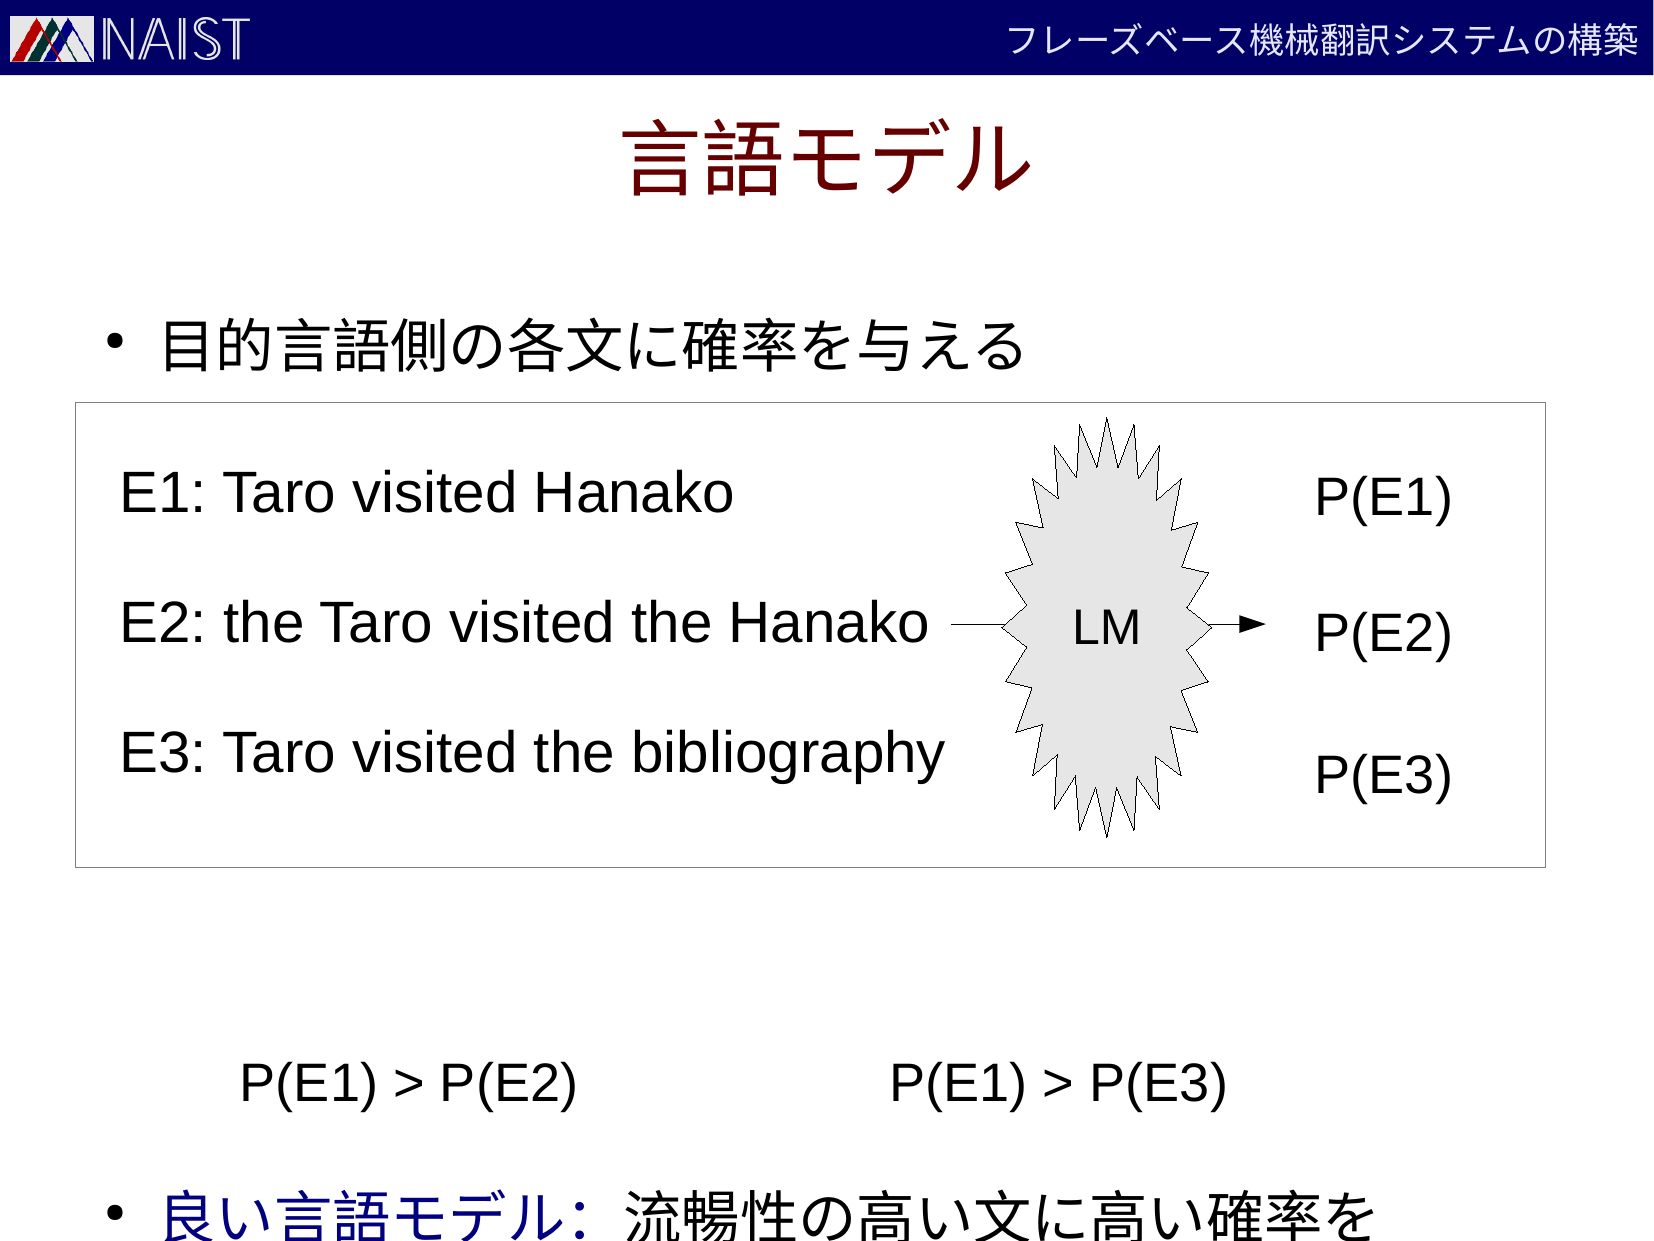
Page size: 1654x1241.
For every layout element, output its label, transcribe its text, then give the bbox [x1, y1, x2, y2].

list 目的言語側の各文に確率を与える 良い言語モデル：流暢性の高い文に高い確率を [86, 300, 1576, 1104]
picture [102, 17, 251, 49]
text_box E1: Taro visited Hanako E2: the Taro visited the Hanako E3: Taro visited the bibliography [105, 452, 962, 793]
text_box P(E3) [1299, 736, 1495, 813]
text_box P(E2) [1299, 594, 1495, 671]
title 言語モデル [82, 49, 1571, 257]
text_box P(E1) > P(E2) [225, 1044, 631, 1120]
list 目的言語側の各文に確率を与える 良い言語モデル：流暢性の高い文に高い確率を [86, 403, 1545, 867]
text_box LM [1001, 417, 1212, 838]
text_box P(E1) [1299, 459, 1495, 535]
picture [10, 16, 94, 62]
text_box P(E1) > P(E3) [874, 1044, 1280, 1120]
